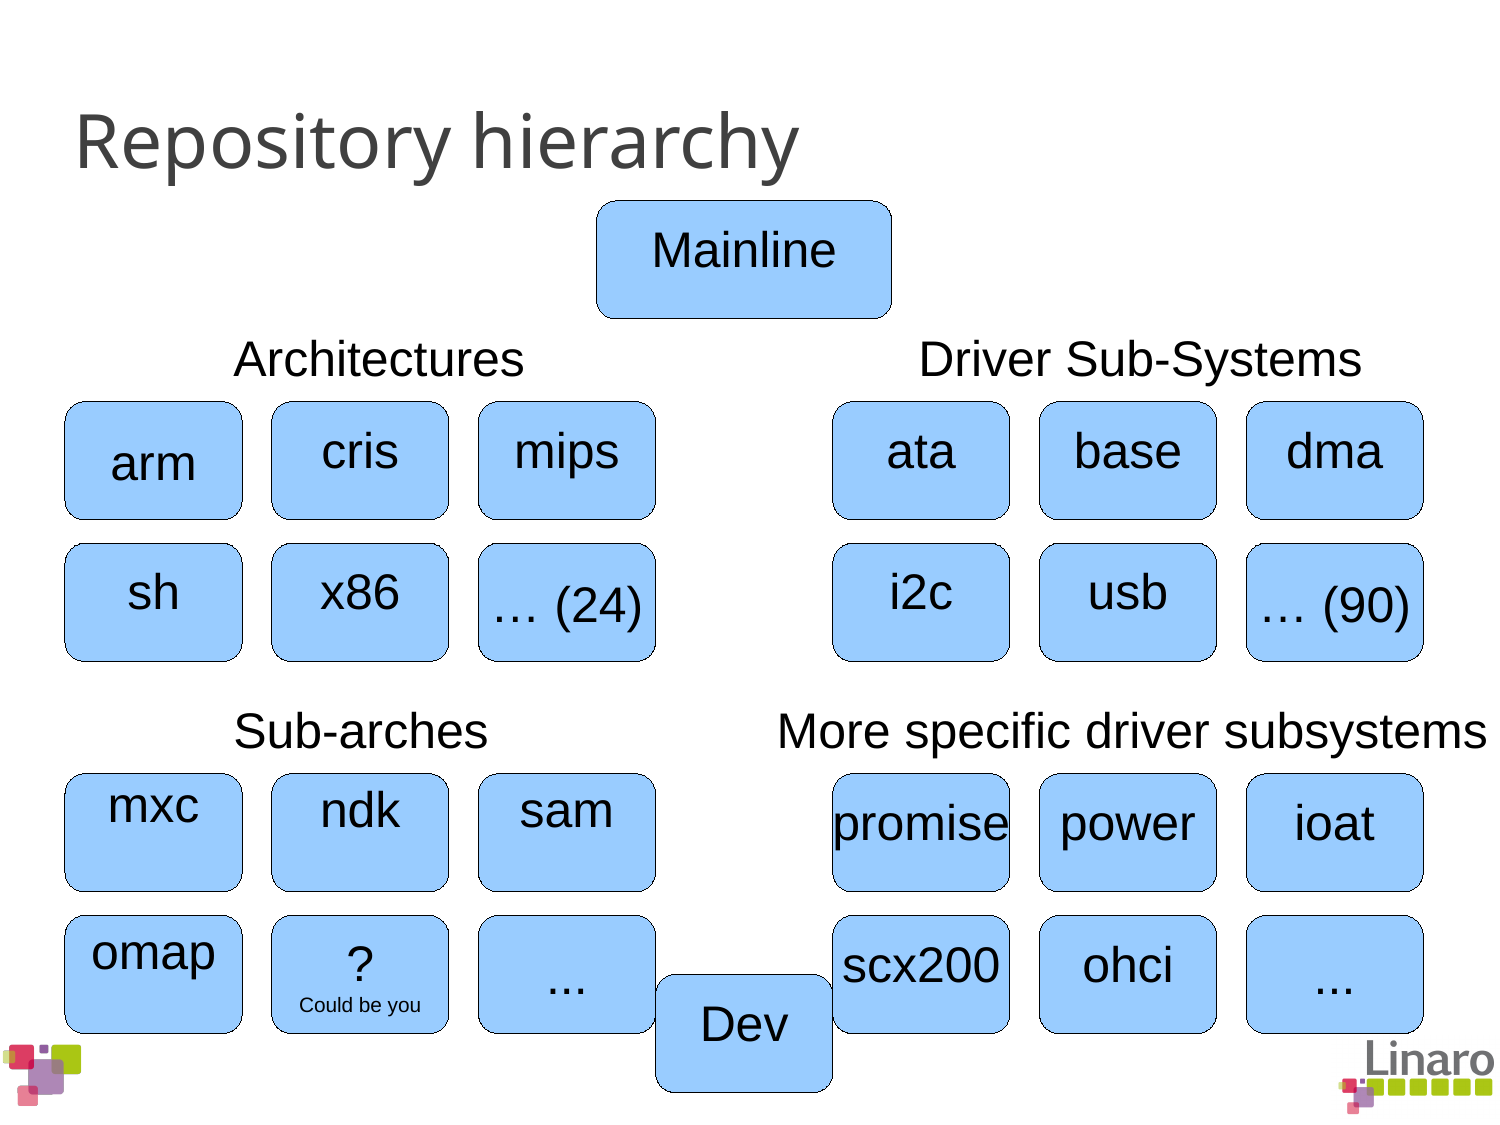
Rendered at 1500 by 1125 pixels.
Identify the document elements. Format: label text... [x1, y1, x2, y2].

text_box ... [1246, 915, 1424, 1034]
text_box ata [832, 401, 1010, 520]
text_box base [1039, 401, 1217, 520]
text_box usb [1039, 543, 1217, 662]
text_box omap [64, 915, 243, 1034]
text_box Mainline [596, 200, 892, 319]
text_box sh [64, 543, 243, 662]
text_box Sub-arches [218, 691, 504, 766]
text_box dma [1246, 401, 1424, 520]
text_box x86 [271, 543, 449, 662]
text_box Architectures [218, 318, 540, 394]
picture [0, 1041, 84, 1125]
picture [1331, 1035, 1500, 1119]
text_box cris [271, 401, 449, 520]
text_box ndk [271, 773, 449, 892]
text_box arm [64, 401, 243, 520]
text_box ... [478, 915, 656, 1034]
text_box mxc [64, 773, 243, 892]
text_box sam [478, 773, 656, 892]
text_box i2c [832, 543, 1010, 662]
text_box Dev [655, 974, 833, 1093]
text_box Driver Sub-Systems [903, 318, 1378, 394]
text_box power [1039, 773, 1217, 892]
text_box ioat [1246, 773, 1424, 892]
text_box … (24) [478, 543, 656, 662]
text_box ? Could be you [271, 915, 449, 1034]
text_box … (90) [1246, 543, 1424, 662]
text_box scx200 [832, 915, 1010, 1034]
text_box ohci [1039, 915, 1217, 1034]
text_box mips [478, 401, 656, 520]
title Repository hierarchy [59, 40, 1410, 237]
text_box More specific driver subsystems [761, 691, 1500, 766]
text_box promise [832, 773, 1010, 892]
